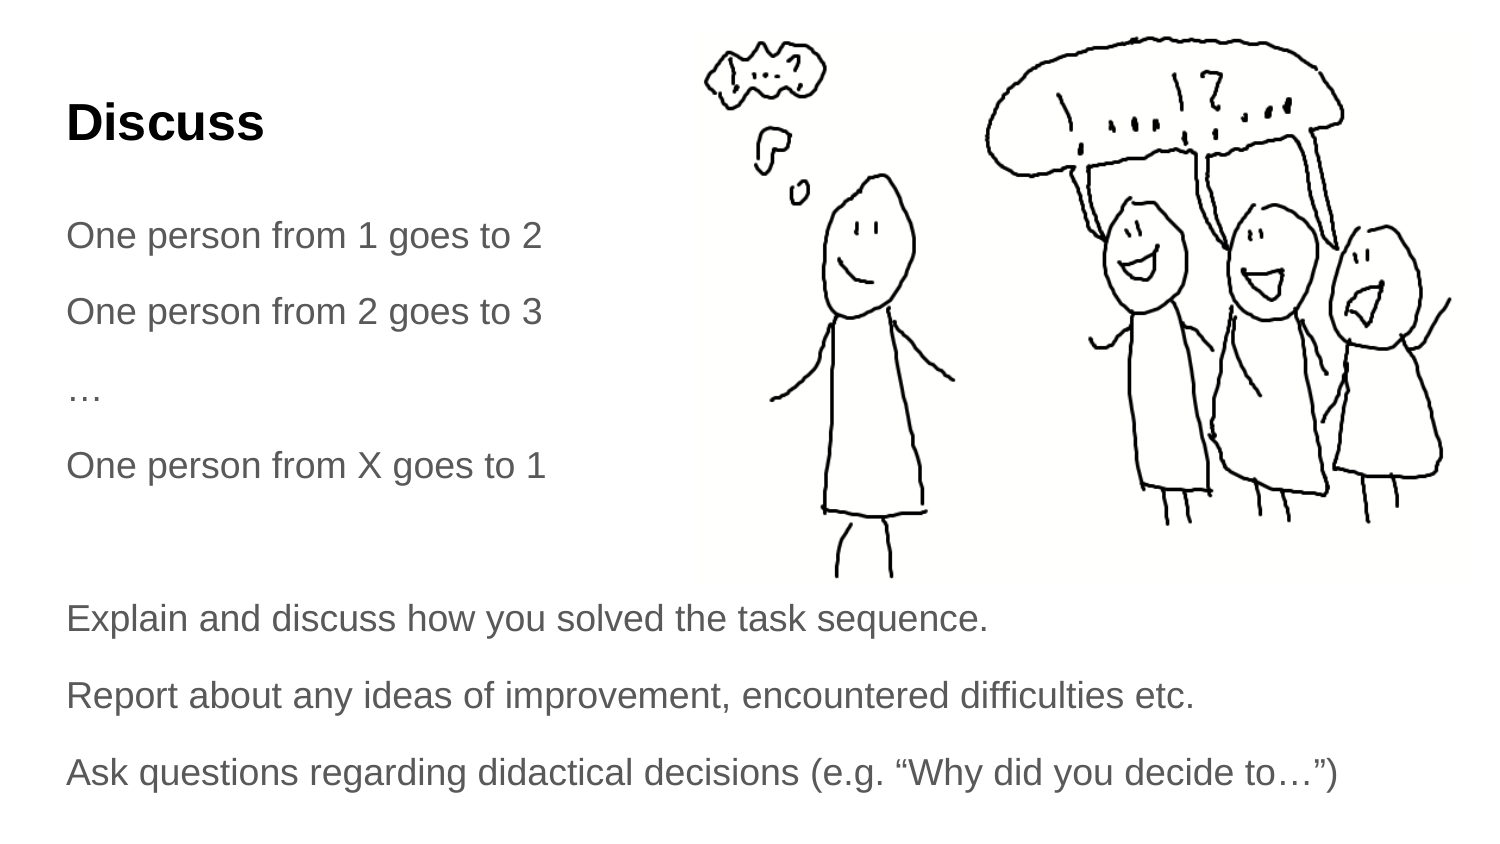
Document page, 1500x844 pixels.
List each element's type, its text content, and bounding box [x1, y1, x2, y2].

picture [697, 33, 1474, 583]
list One person from 1 goes to 2 One person from 2 goes to 3 … One person from X goes to 1 Explain and discuss how you solved the task sequence. Report about any ideas of improvement, encountered difficulties etc. Ask questions regarding didactical decisions (e.g. “Why did you decide to…”) [51, 189, 1449, 844]
title Discuss [51, 72, 697, 167]
